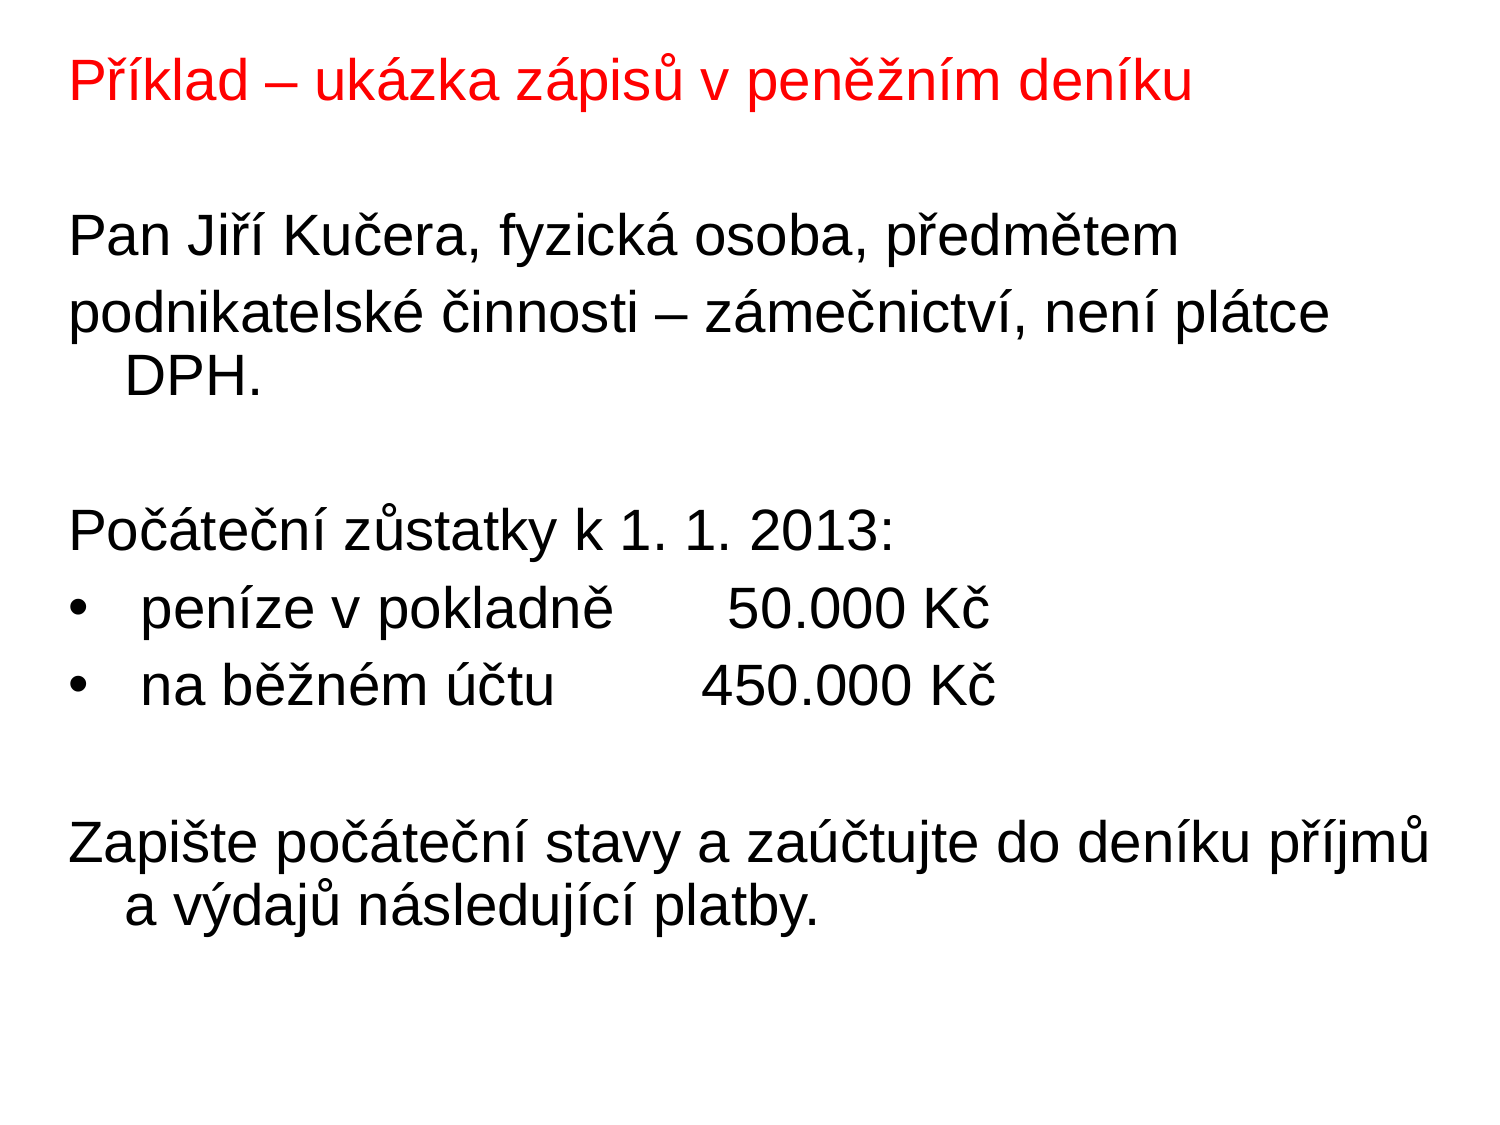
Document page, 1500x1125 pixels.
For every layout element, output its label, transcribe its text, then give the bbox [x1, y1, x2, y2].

list Příklad – ukázka zápisů v peněžním deníku Pan Jiří Kučera, fyzická osoba, předmětem podnikatelské činnosti – zámečnictví, není plátce DPH. Počáteční zůstatky k 1. 1. 2013: peníze v pokladně 50.000 Kč na běžném účtu 450.000 Kč Zapište počáteční stavy a zaúčtujte do deníku příjmů a výdajů následující platby. [53, 42, 1459, 1006]
